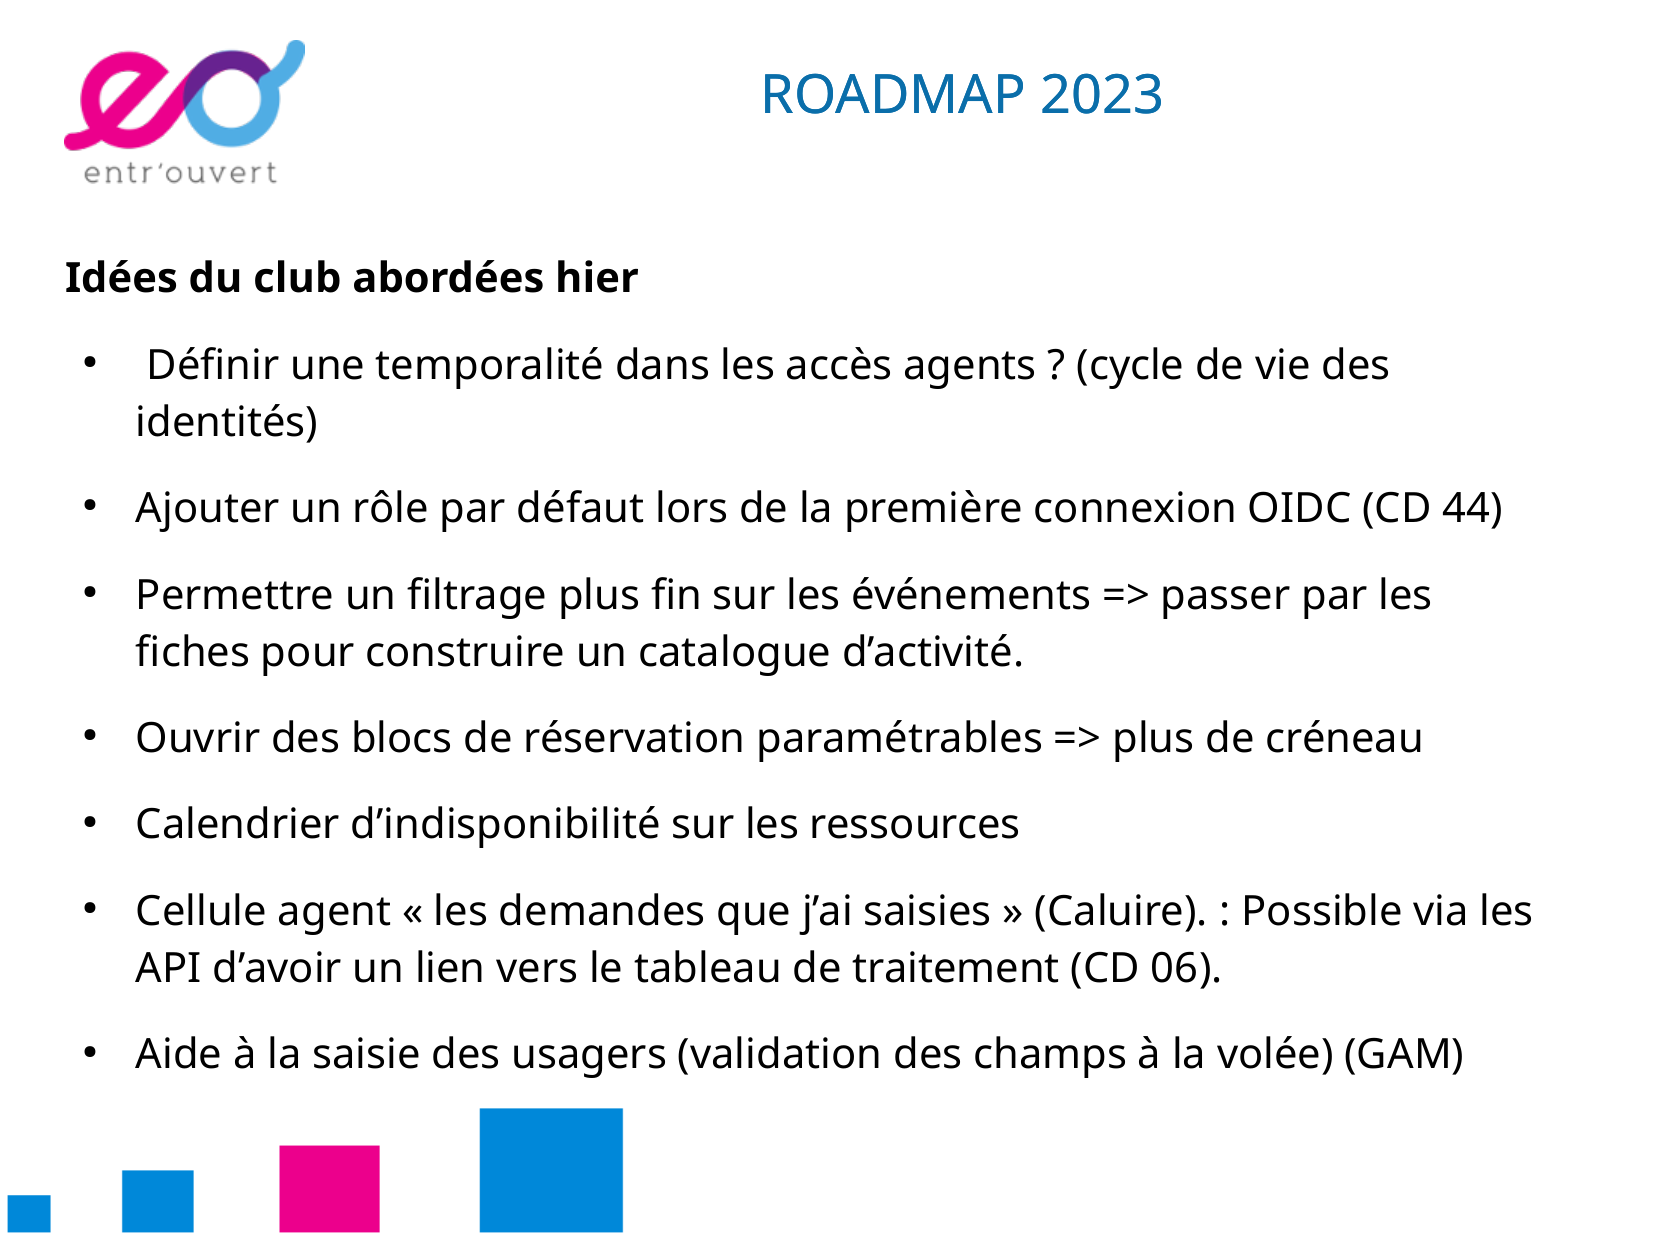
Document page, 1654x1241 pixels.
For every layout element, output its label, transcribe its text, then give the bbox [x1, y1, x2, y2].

picture [64, 40, 305, 184]
title roadmap 2023 [354, 55, 1571, 263]
picture [5, 1106, 626, 1235]
list Idées du club abordées hier Définir une temporalité dans les accès agents ? (cycle de vie des identités) Ajouter un rôle par défaut lors de la première connexion OIDC (CD 44) Permettre un filtrage plus fin sur les événements => passer par les fiches pour construire un catalogue d’activité. Ouvrir des blocs de réservation paramétrables => plus de créneau Calendrier d’indisponibilité sur les ressources Cellule agent « les demandes que j’ai saisies » (Caluire). : Possible via les API d’avoir un lien vers le tableau de traitement (CD 06). Aide à la saisie des usagers (validation des champs à la volée) (GAM) [65, 248, 1548, 354]
